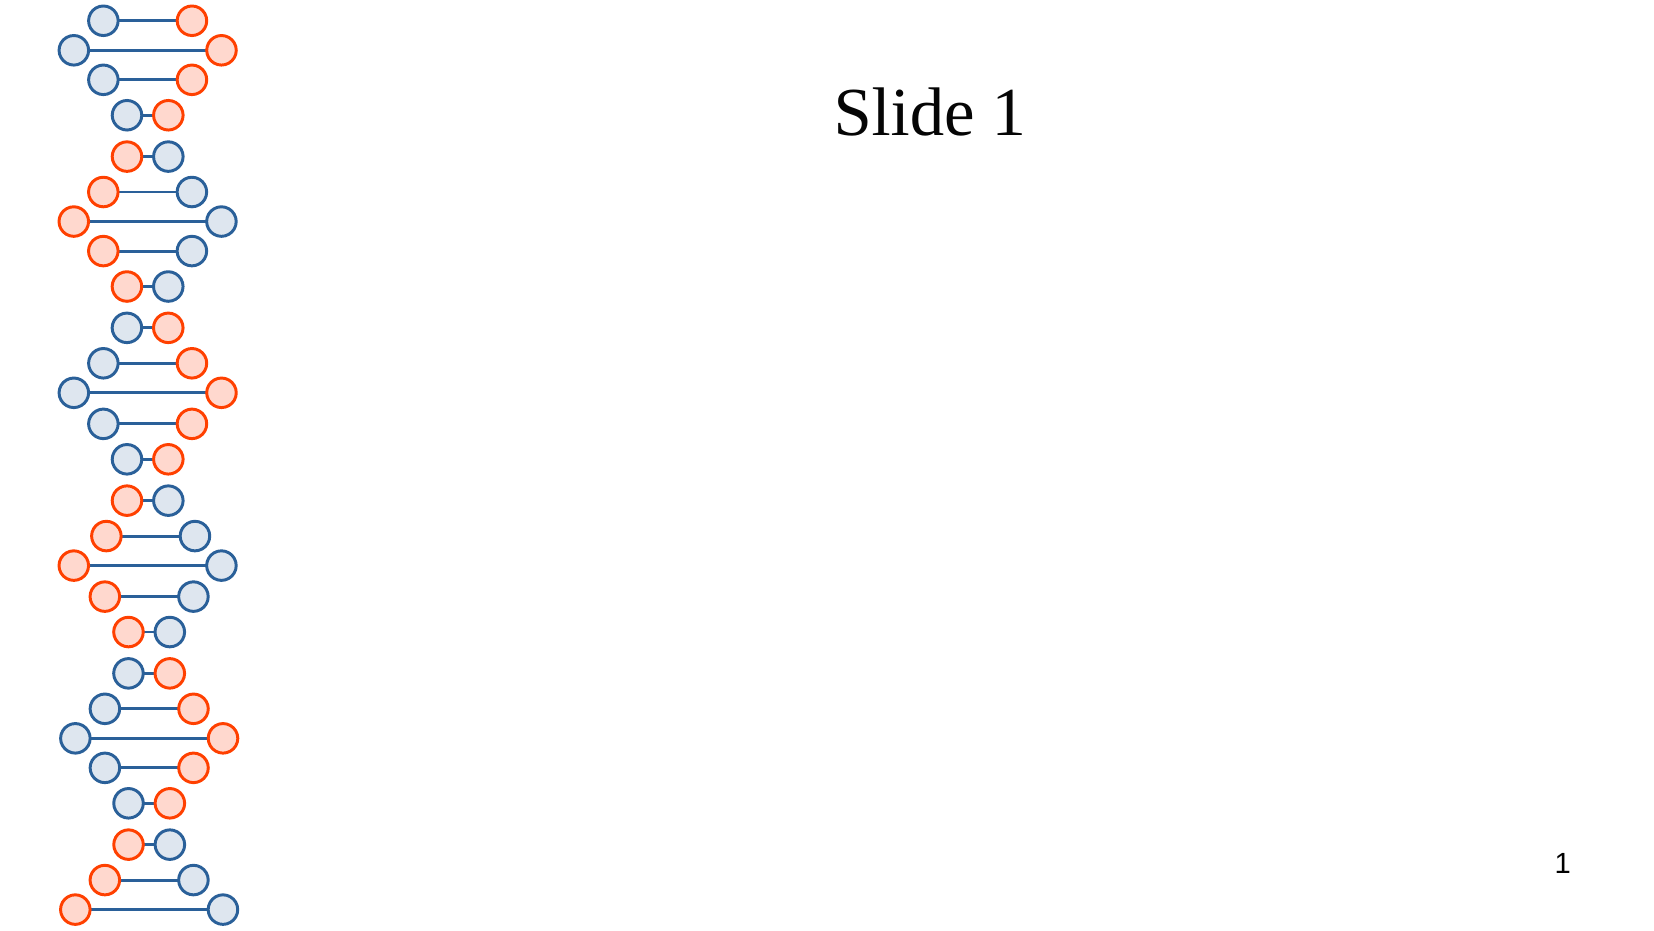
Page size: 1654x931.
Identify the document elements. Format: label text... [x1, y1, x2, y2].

title Slide 1 [265, 35, 1595, 189]
